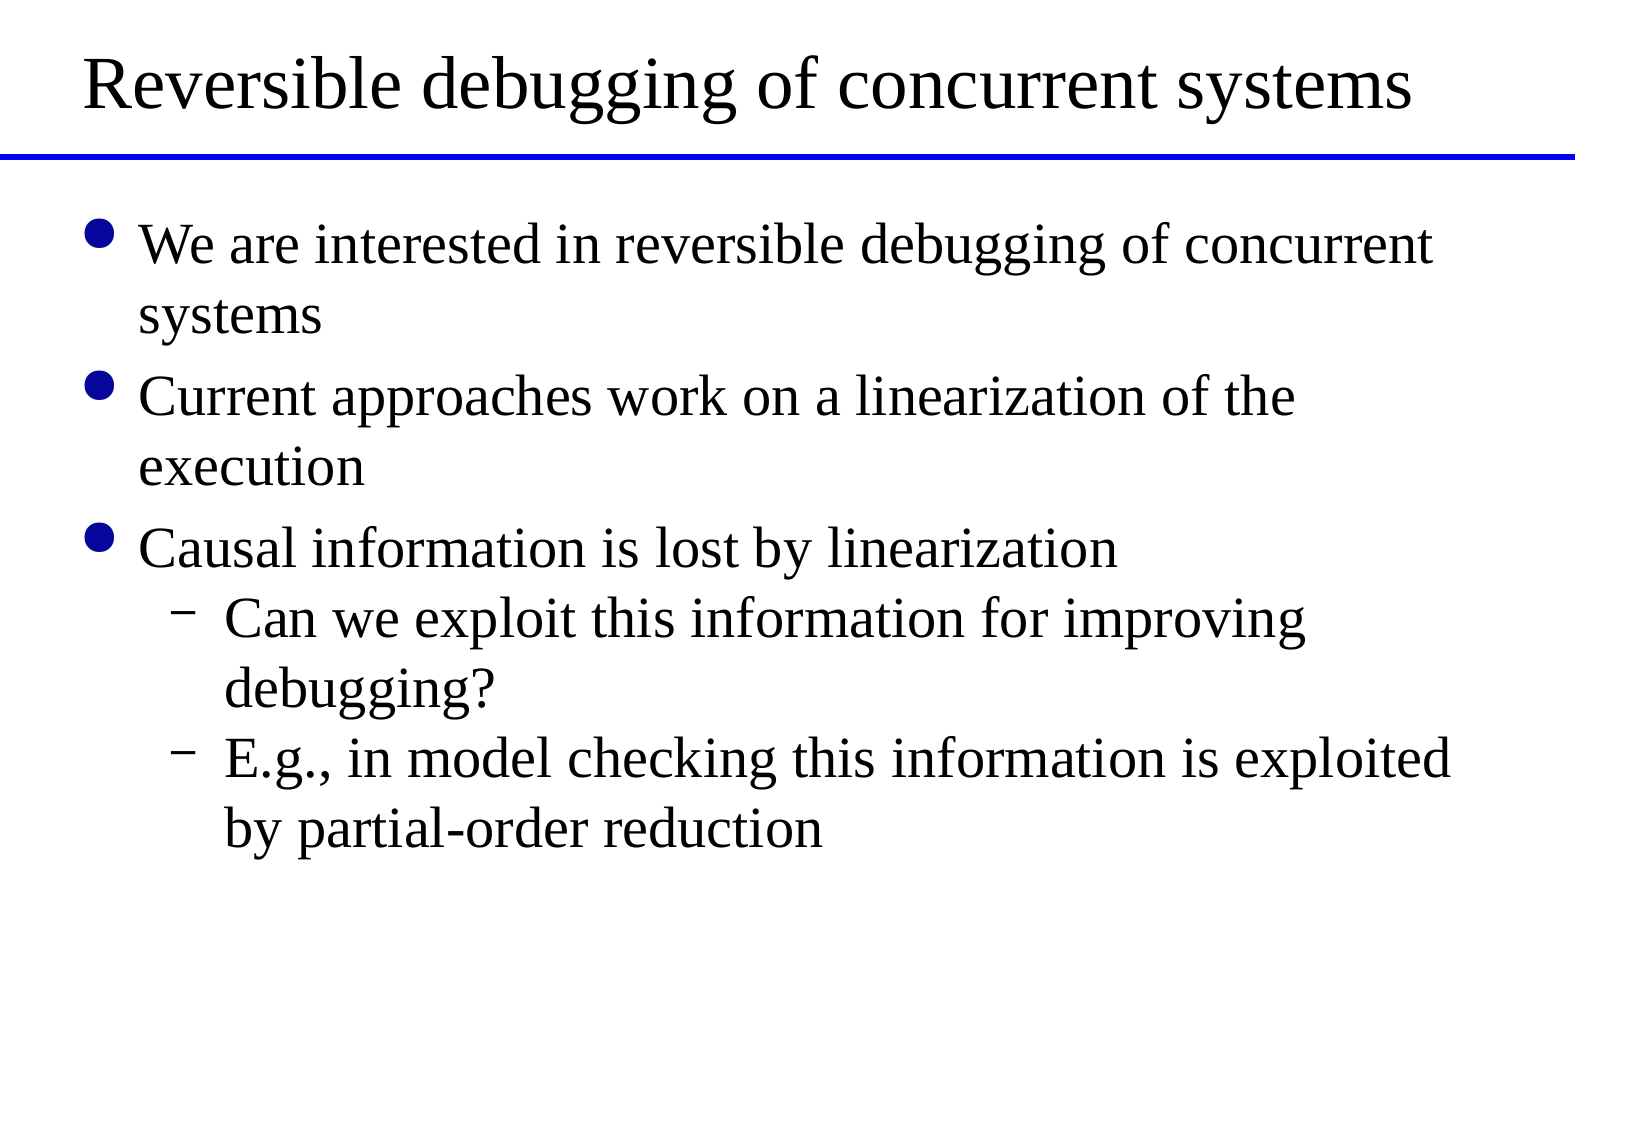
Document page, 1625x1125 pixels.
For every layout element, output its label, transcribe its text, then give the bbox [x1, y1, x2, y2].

title Reversible debugging of concurrent systems [67, 27, 1544, 131]
list We are interested in reversible debugging of concurrent systems Current approaches work on a linearization of the execution Causal information is lost by linearization Can we exploit this information for improving debugging? E.g., in model checking this information is exploited by partial-order reduction [67, 198, 1478, 1061]
